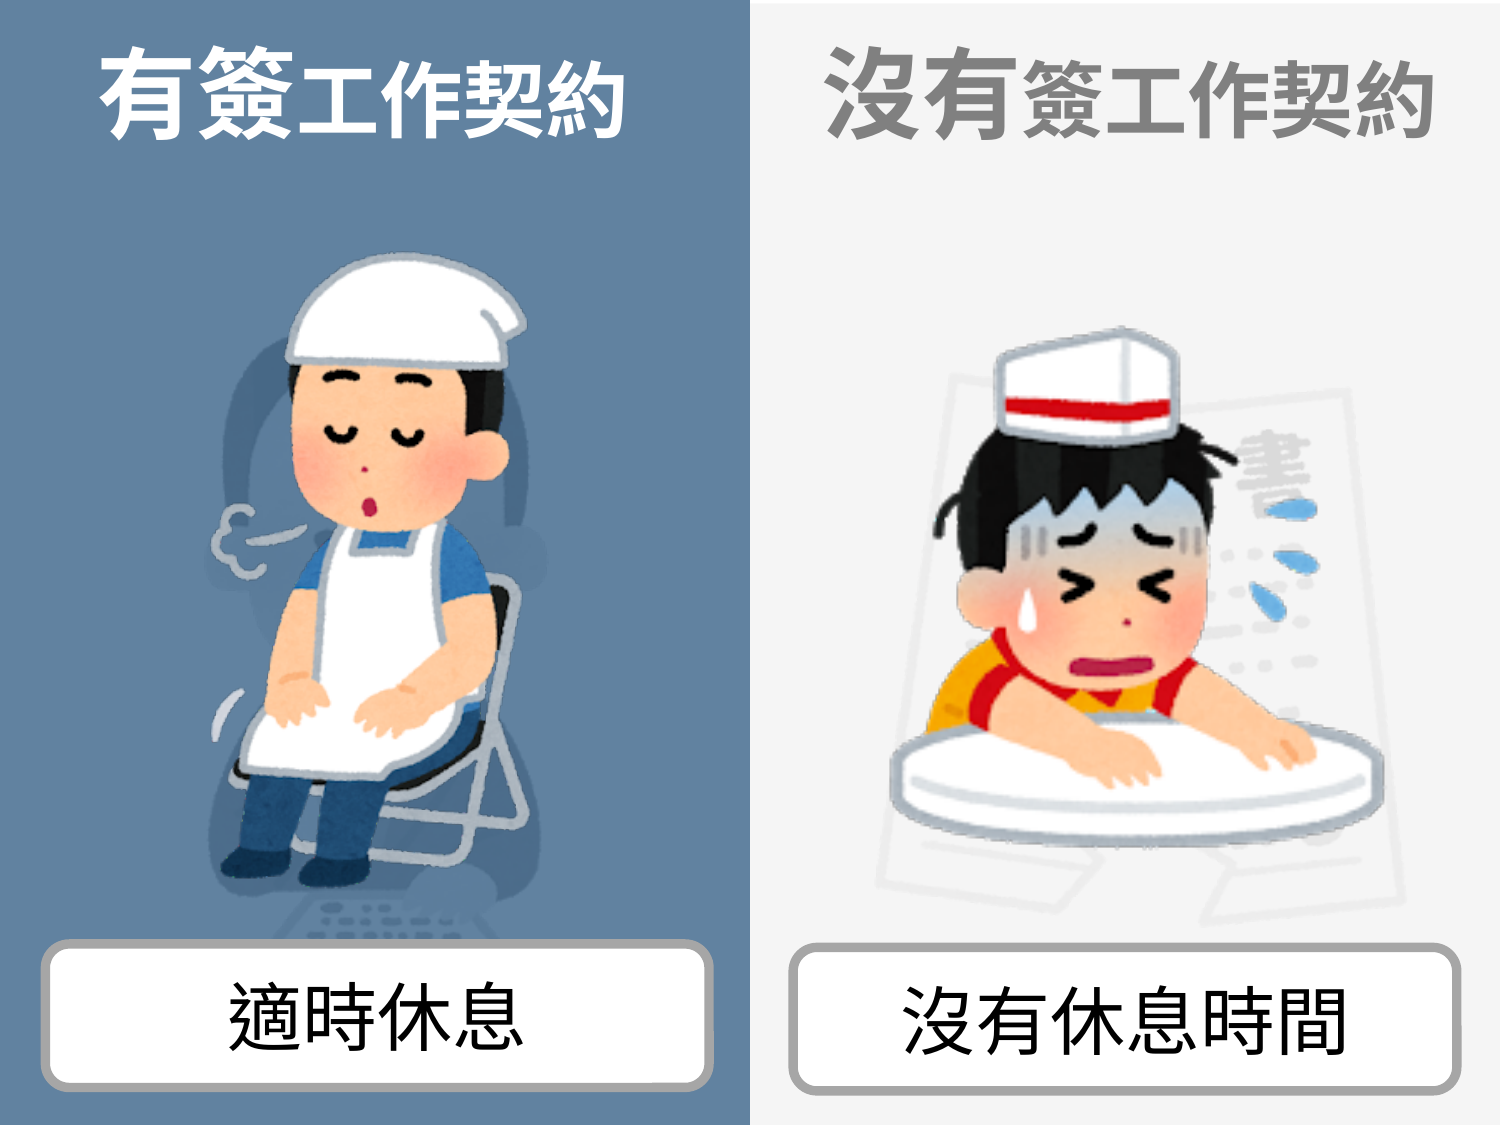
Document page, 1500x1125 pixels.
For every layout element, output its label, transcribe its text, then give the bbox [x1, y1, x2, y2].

picture [102, 237, 630, 907]
text_box 適時休息 [45, 943, 710, 1088]
text_box 沒有休息時間 [793, 947, 1457, 1091]
picture [870, 318, 1418, 866]
list 有簽工作契約 [45, 23, 680, 159]
text_box [0, 0, 1500, 1125]
list 沒有簽工作契約 [759, 23, 1500, 159]
